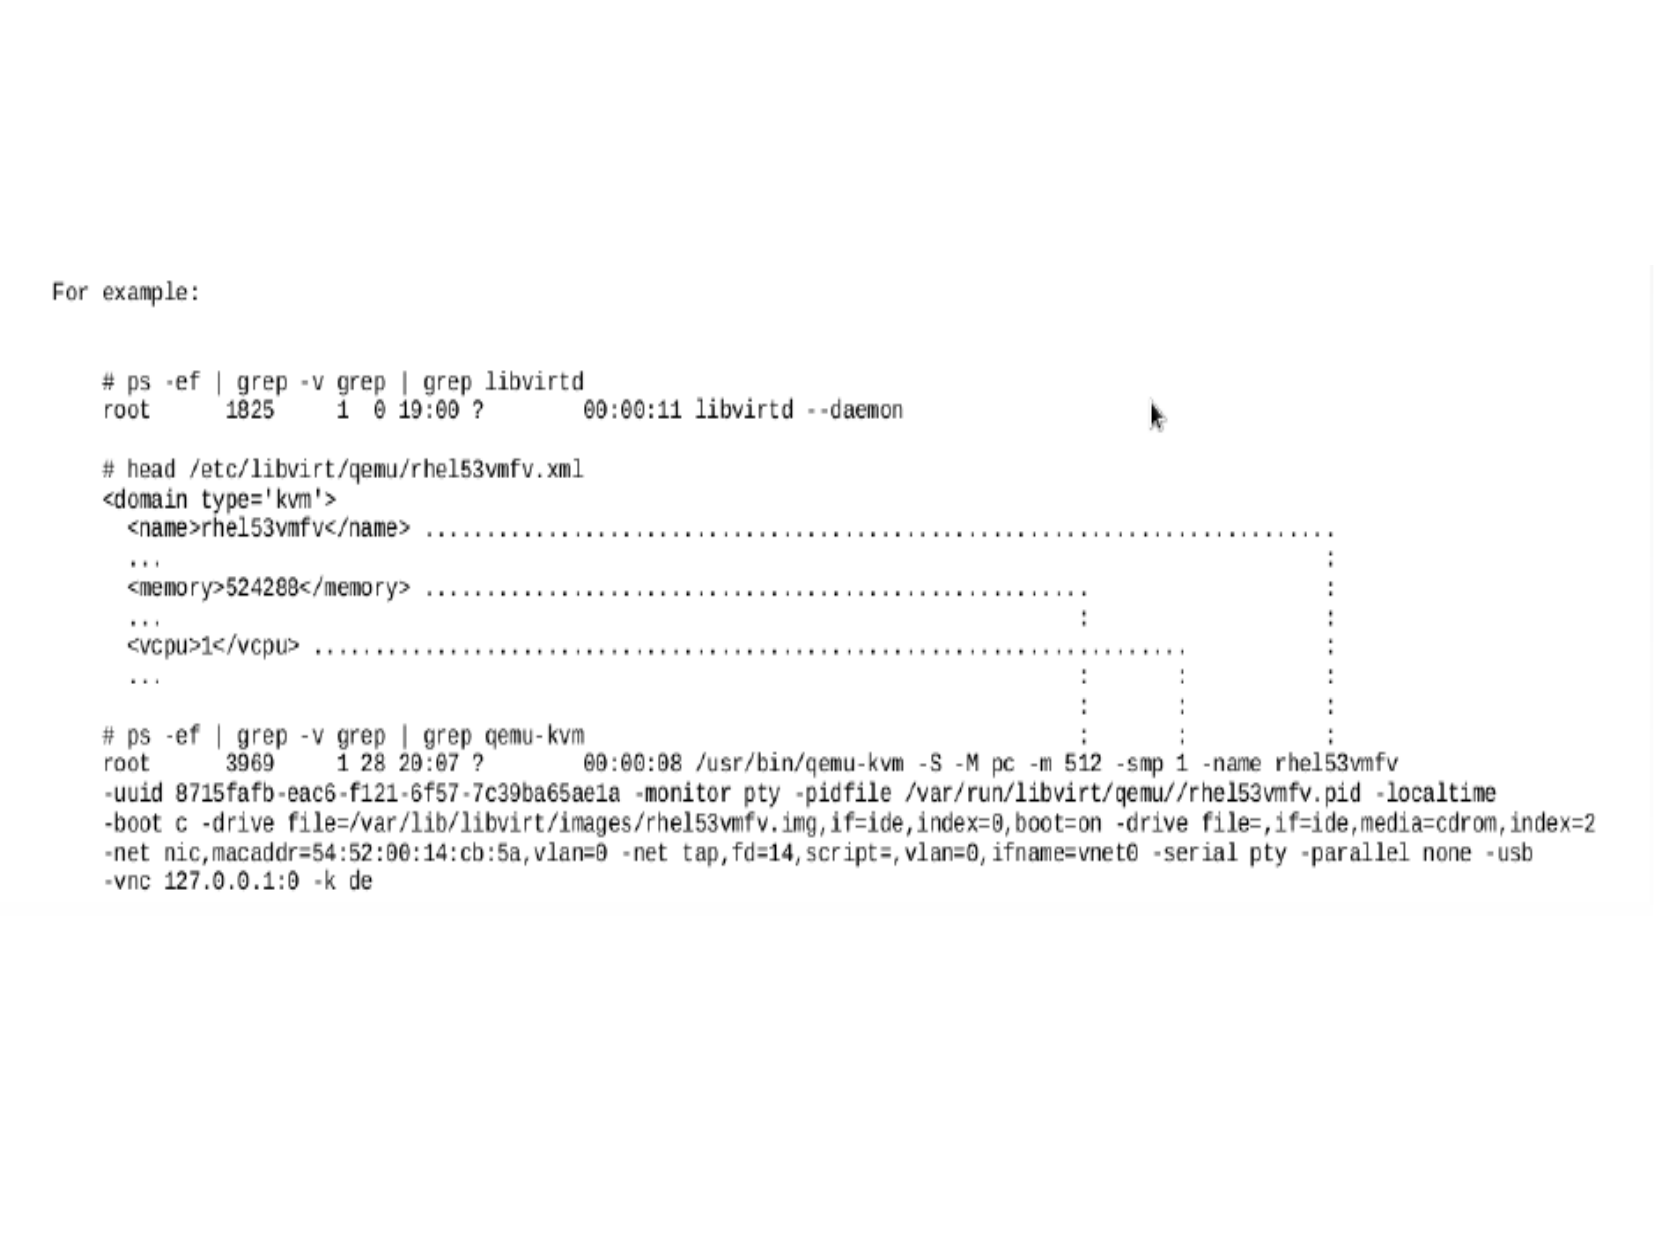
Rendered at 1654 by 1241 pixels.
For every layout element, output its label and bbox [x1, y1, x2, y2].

picture [0, 265, 1654, 916]
